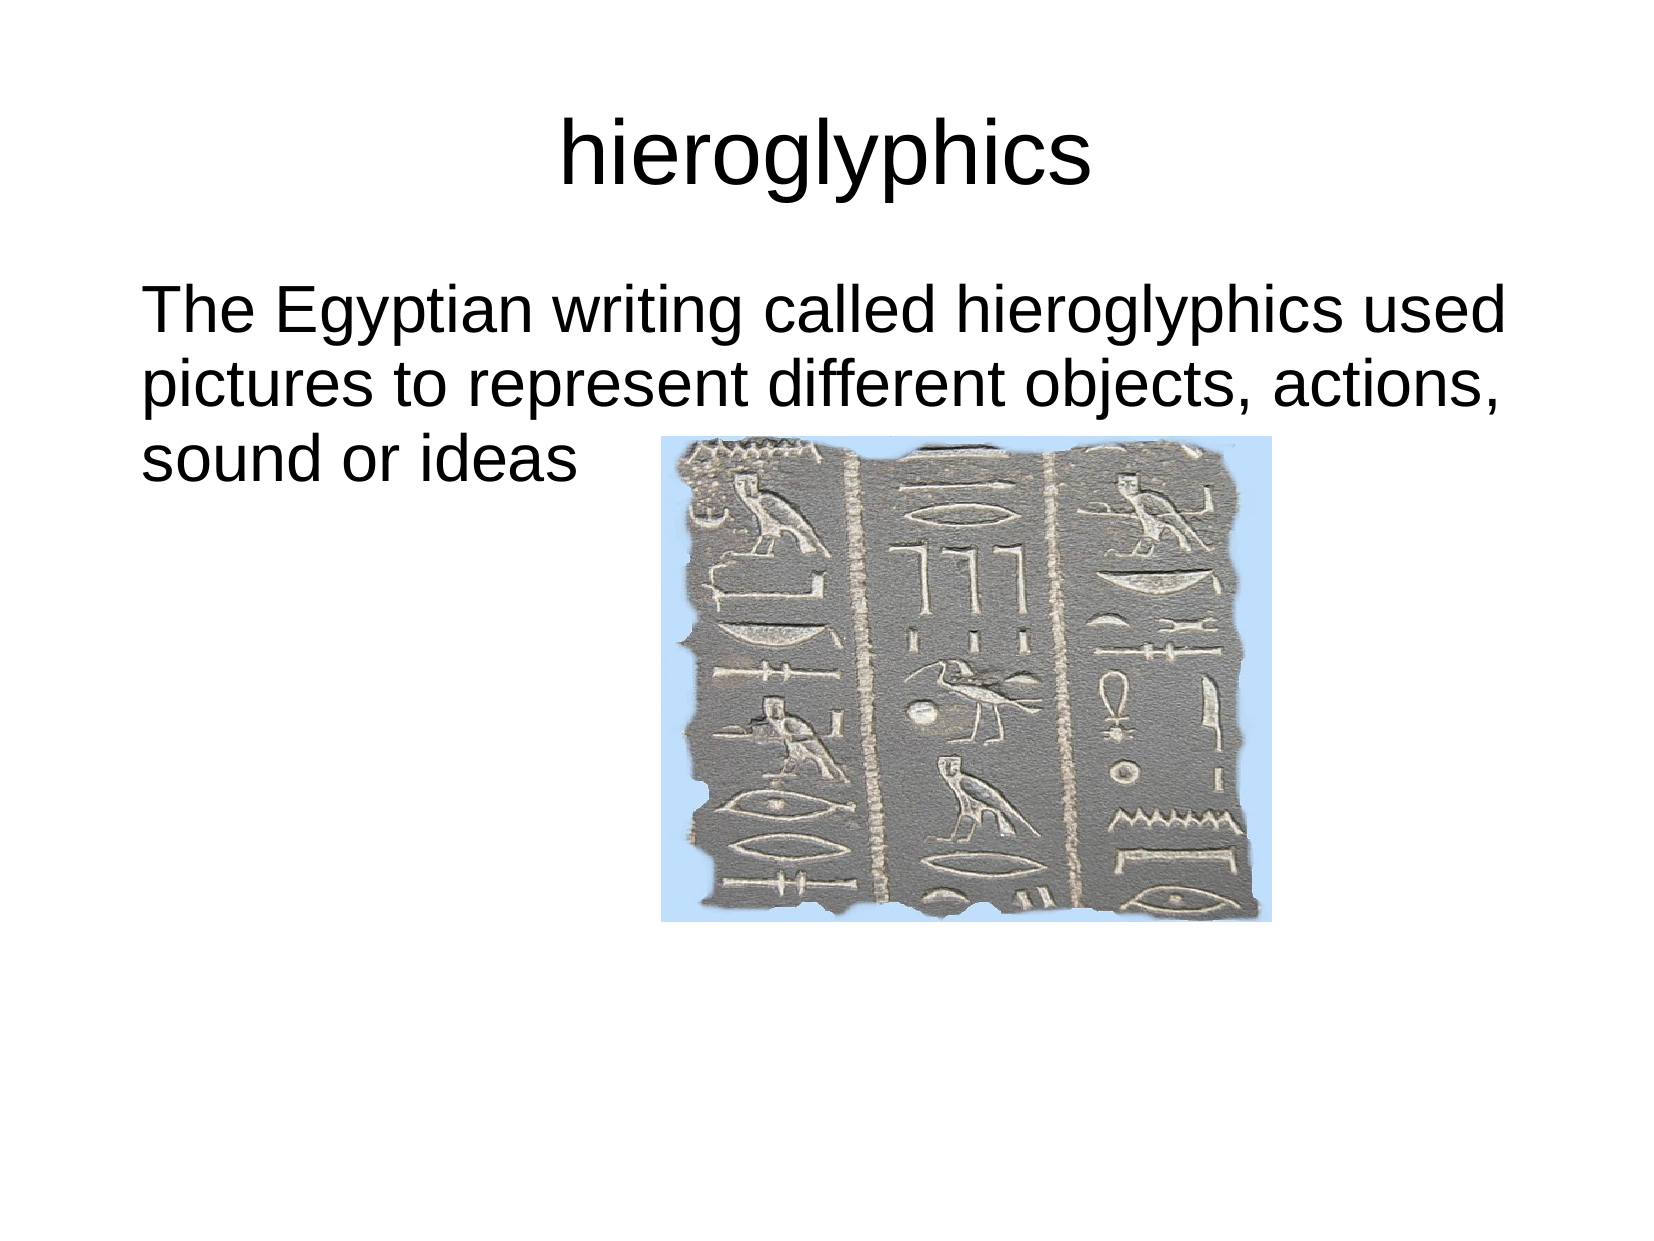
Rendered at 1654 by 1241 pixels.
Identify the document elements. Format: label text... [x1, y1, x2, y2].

list The Egyptian writing called hieroglyphics used pictures to represent different objects, actions, sound or ideas [70, 271, 1560, 991]
picture [661, 436, 1272, 922]
title hieroglyphics [82, 49, 1571, 257]
